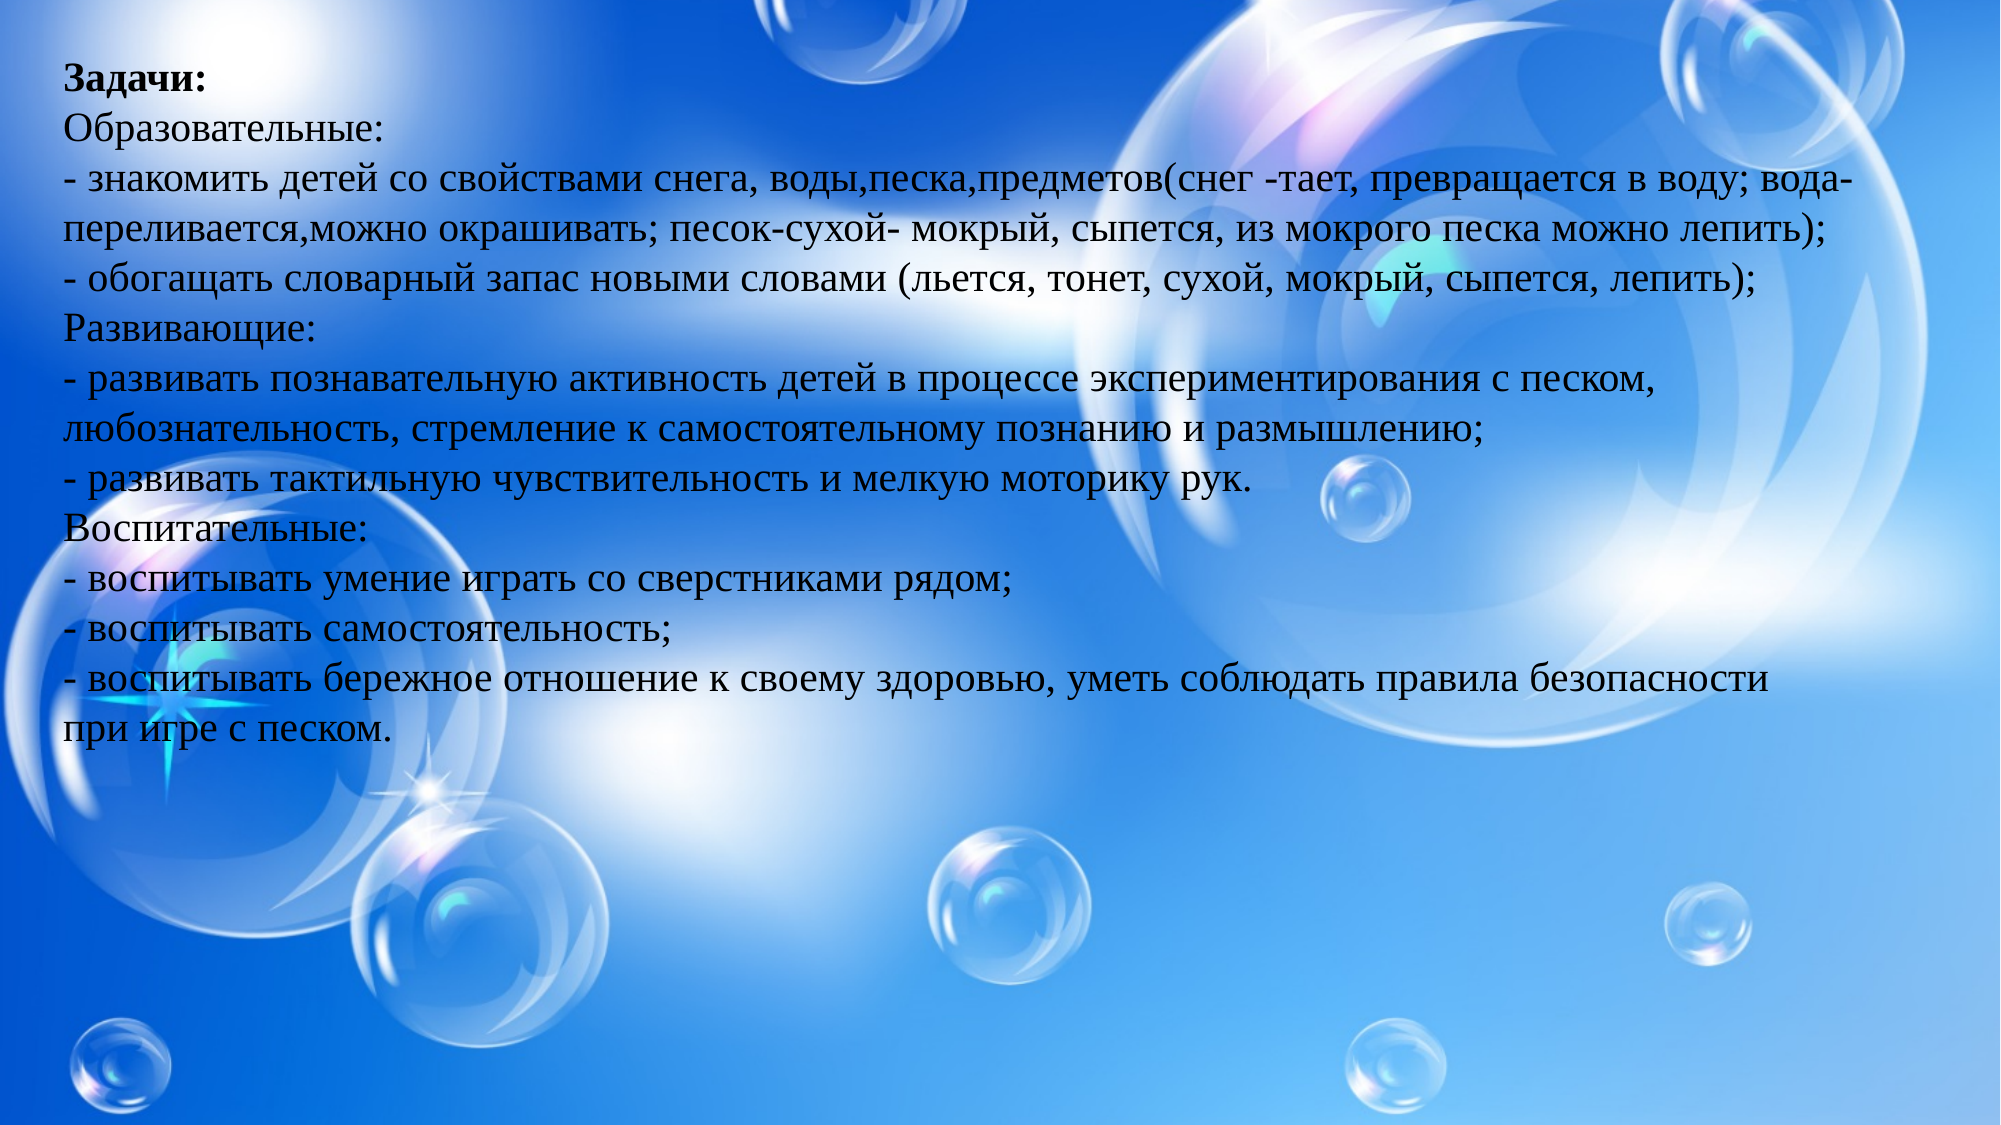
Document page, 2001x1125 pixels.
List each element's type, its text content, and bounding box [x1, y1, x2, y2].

text_box Задачи: Образовательные: - знакомить детей со свойствами снега, воды,песка,предметов(снег -тает, превращается в воду; вода-переливается,можно окрашивать; песок-сухой- мокрый, сыпется, из мокрого песка можно лепить); - обогащать словарный запас новыми словами (льется, тонет, сухой, мокрый, сыпется, лепить); Развивающие: - развивать познавательную активность детей в процессе экспериментирования с песком, любознательность, стремление к самостоятельному познанию и размышлению; - развивать тактильную чувствительность и мелкую моторику рук. Воспитательные: - воспитывать умение играть со сверстниками рядом; - воспитывать самостоятельность; - воспитывать бережное отношение к своему здоровью, уметь соблюдать правила безопасности при игре с песком. [48, 42, 1962, 765]
picture [0, 0, 2000, 1125]
